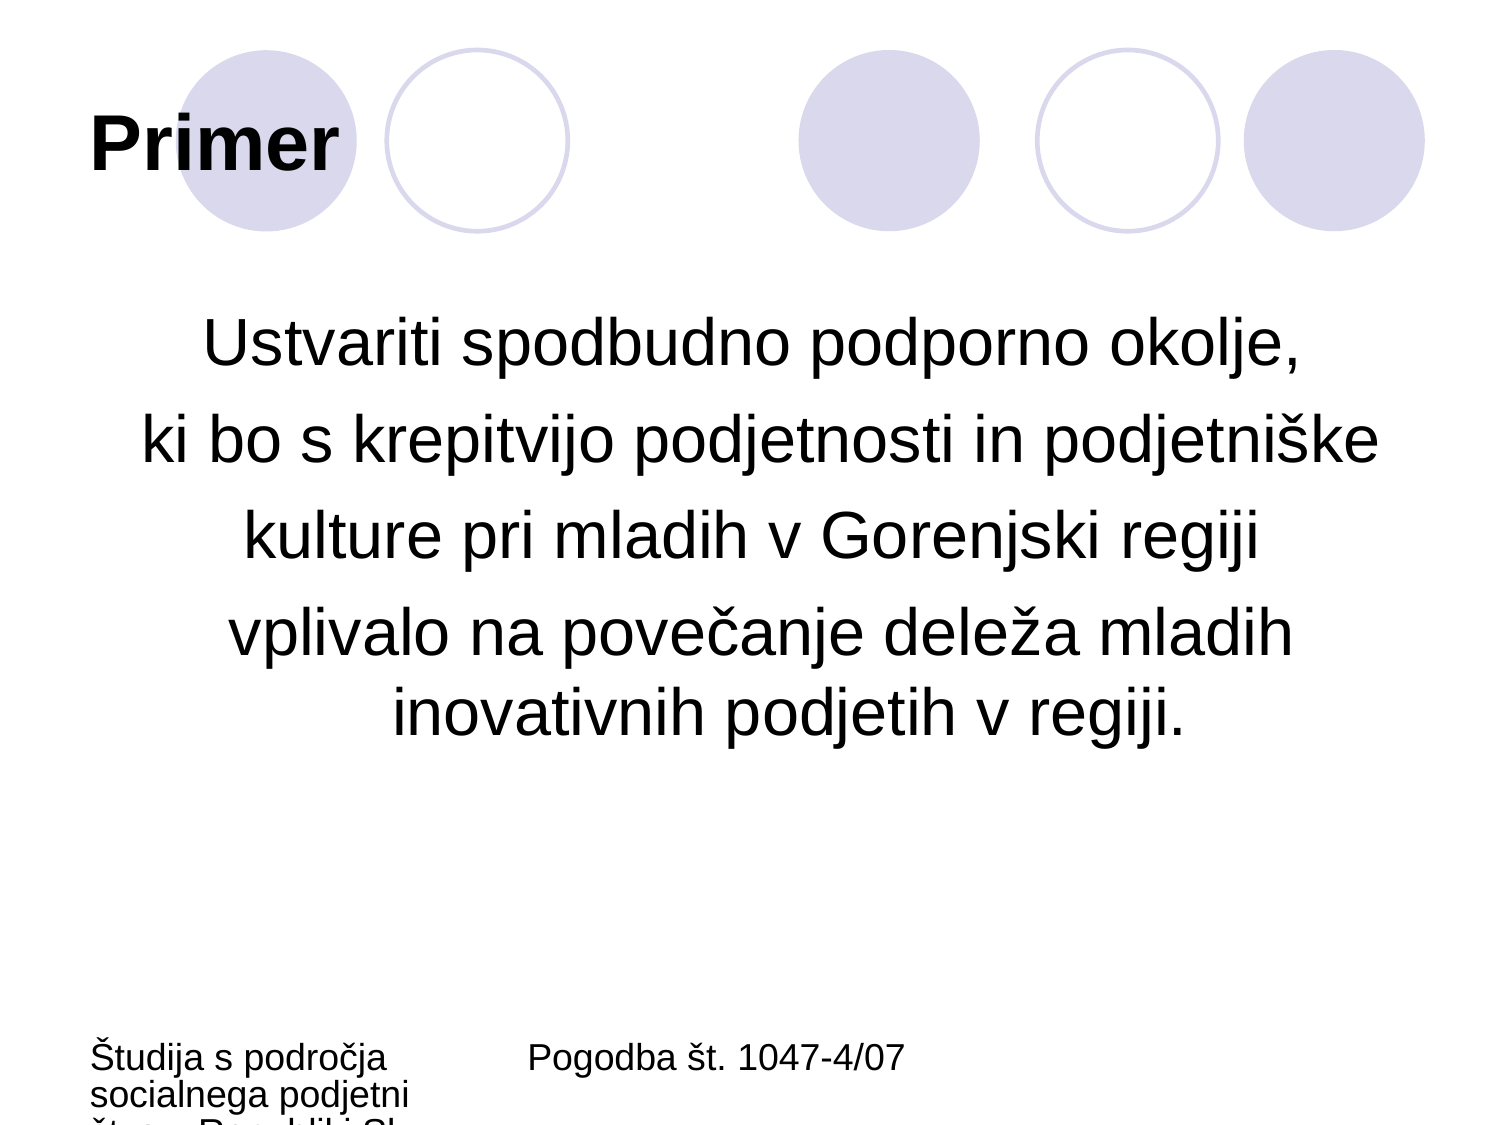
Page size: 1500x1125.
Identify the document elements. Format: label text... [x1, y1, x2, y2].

list Ustvariti spodbudno podporno okolje, ki bo s krepitvijo podjetnosti in podjetniške kulture pri mladih v Gorenjski regiji vplivalo na povečanje deleža mladih inovativnih podjetih v regiji. [64, 290, 1459, 1000]
title Primer [75, 45, 1426, 233]
